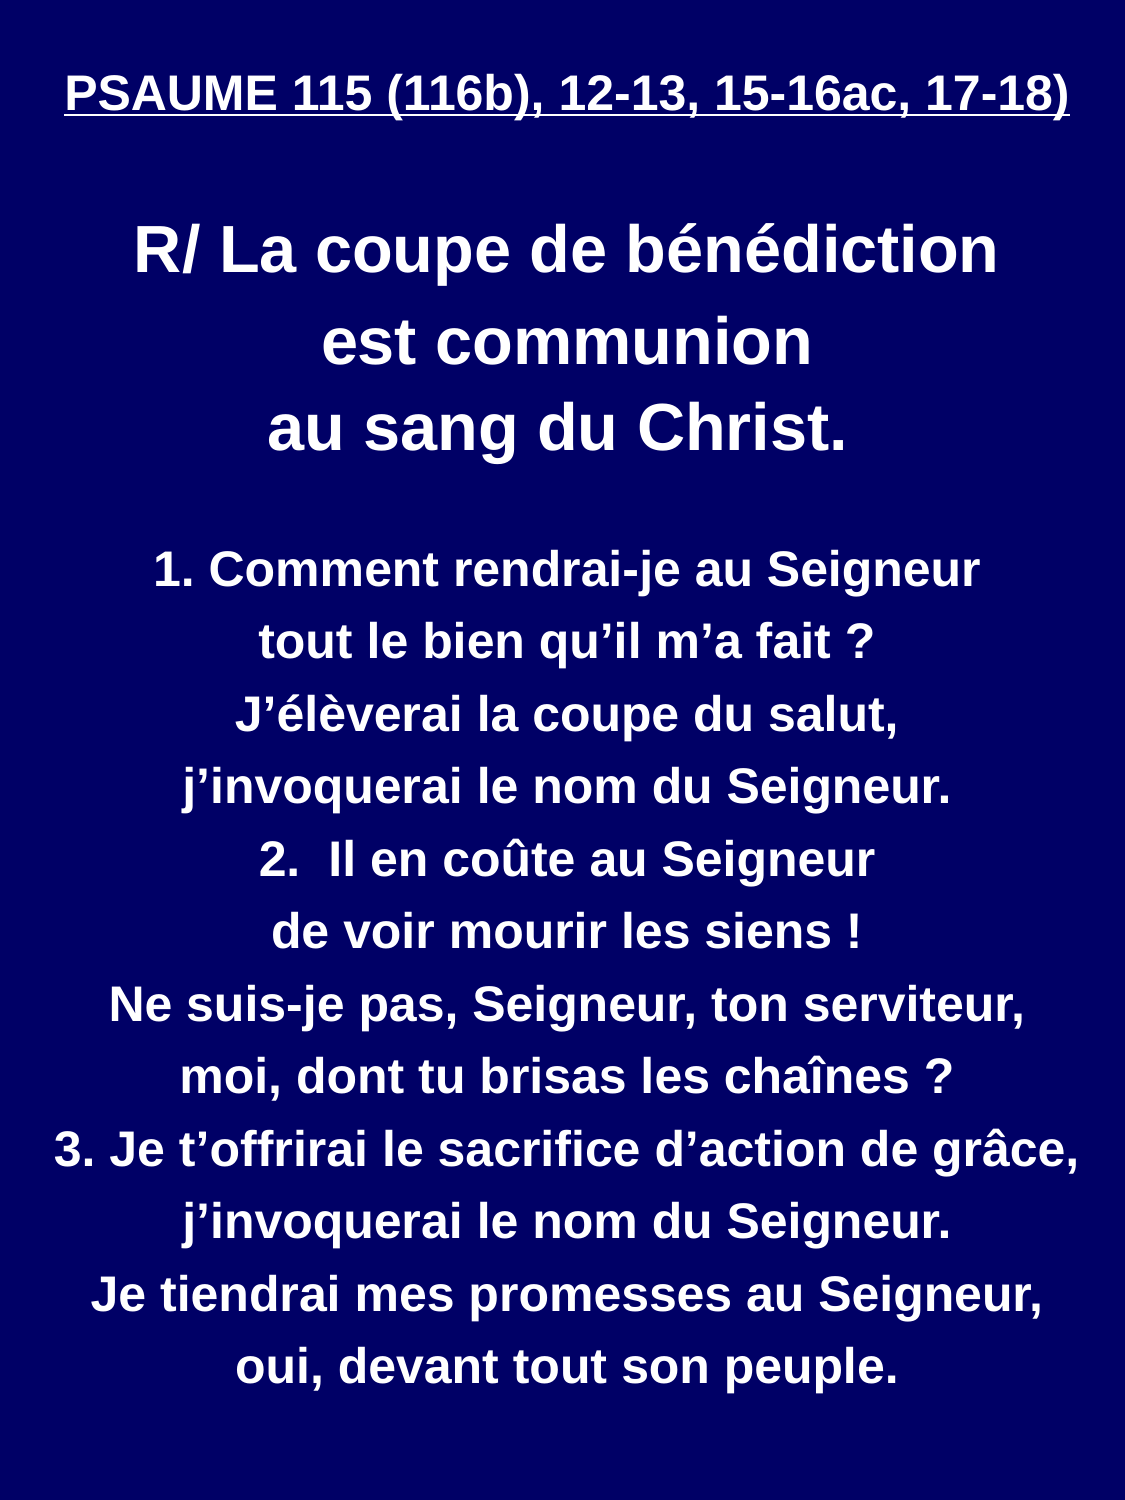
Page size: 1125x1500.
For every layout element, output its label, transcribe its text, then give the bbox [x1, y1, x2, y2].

text_box PSAUME 115 (116b), 12-13, 15-16ac, 17-18) R/ La coupe de bénédiction est communion au sang du Christ. 1. Comment rendrai-je au Seigneur tout le bien qu’il m’a fait ? J’élèverai la coupe du salut, j’invoquerai le nom du Seigneur. 2. Il en coûte au Seigneur de voir mourir les siens ! Ne suis-je pas, Seigneur, ton serviteur, moi, dont tu brisas les chaînes ? 3. Je t’offrirai le sacrifice d’action de grâce, j’invoquerai le nom du Seigneur. Je tiendrai mes promesses au Seigneur, oui, devant tout son peuple. [23, 53, 1111, 1394]
